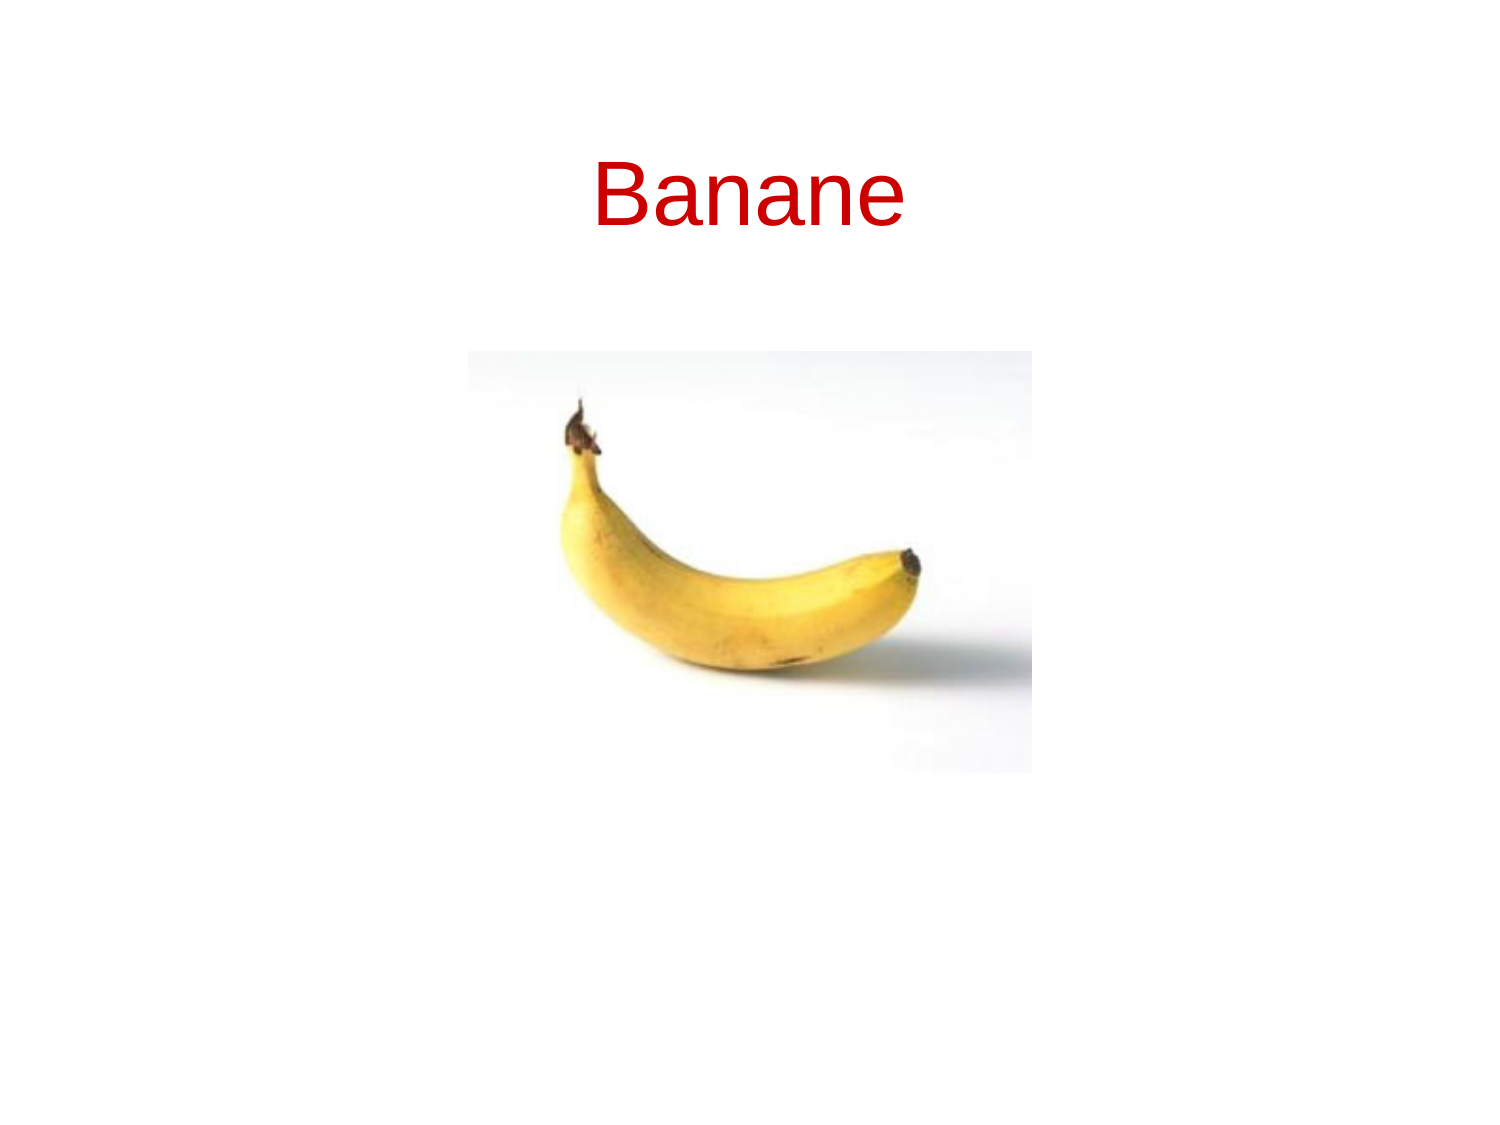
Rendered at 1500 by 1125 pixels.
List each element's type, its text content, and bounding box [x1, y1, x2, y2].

title Banane [112, 99, 1388, 288]
picture [468, 351, 1032, 774]
